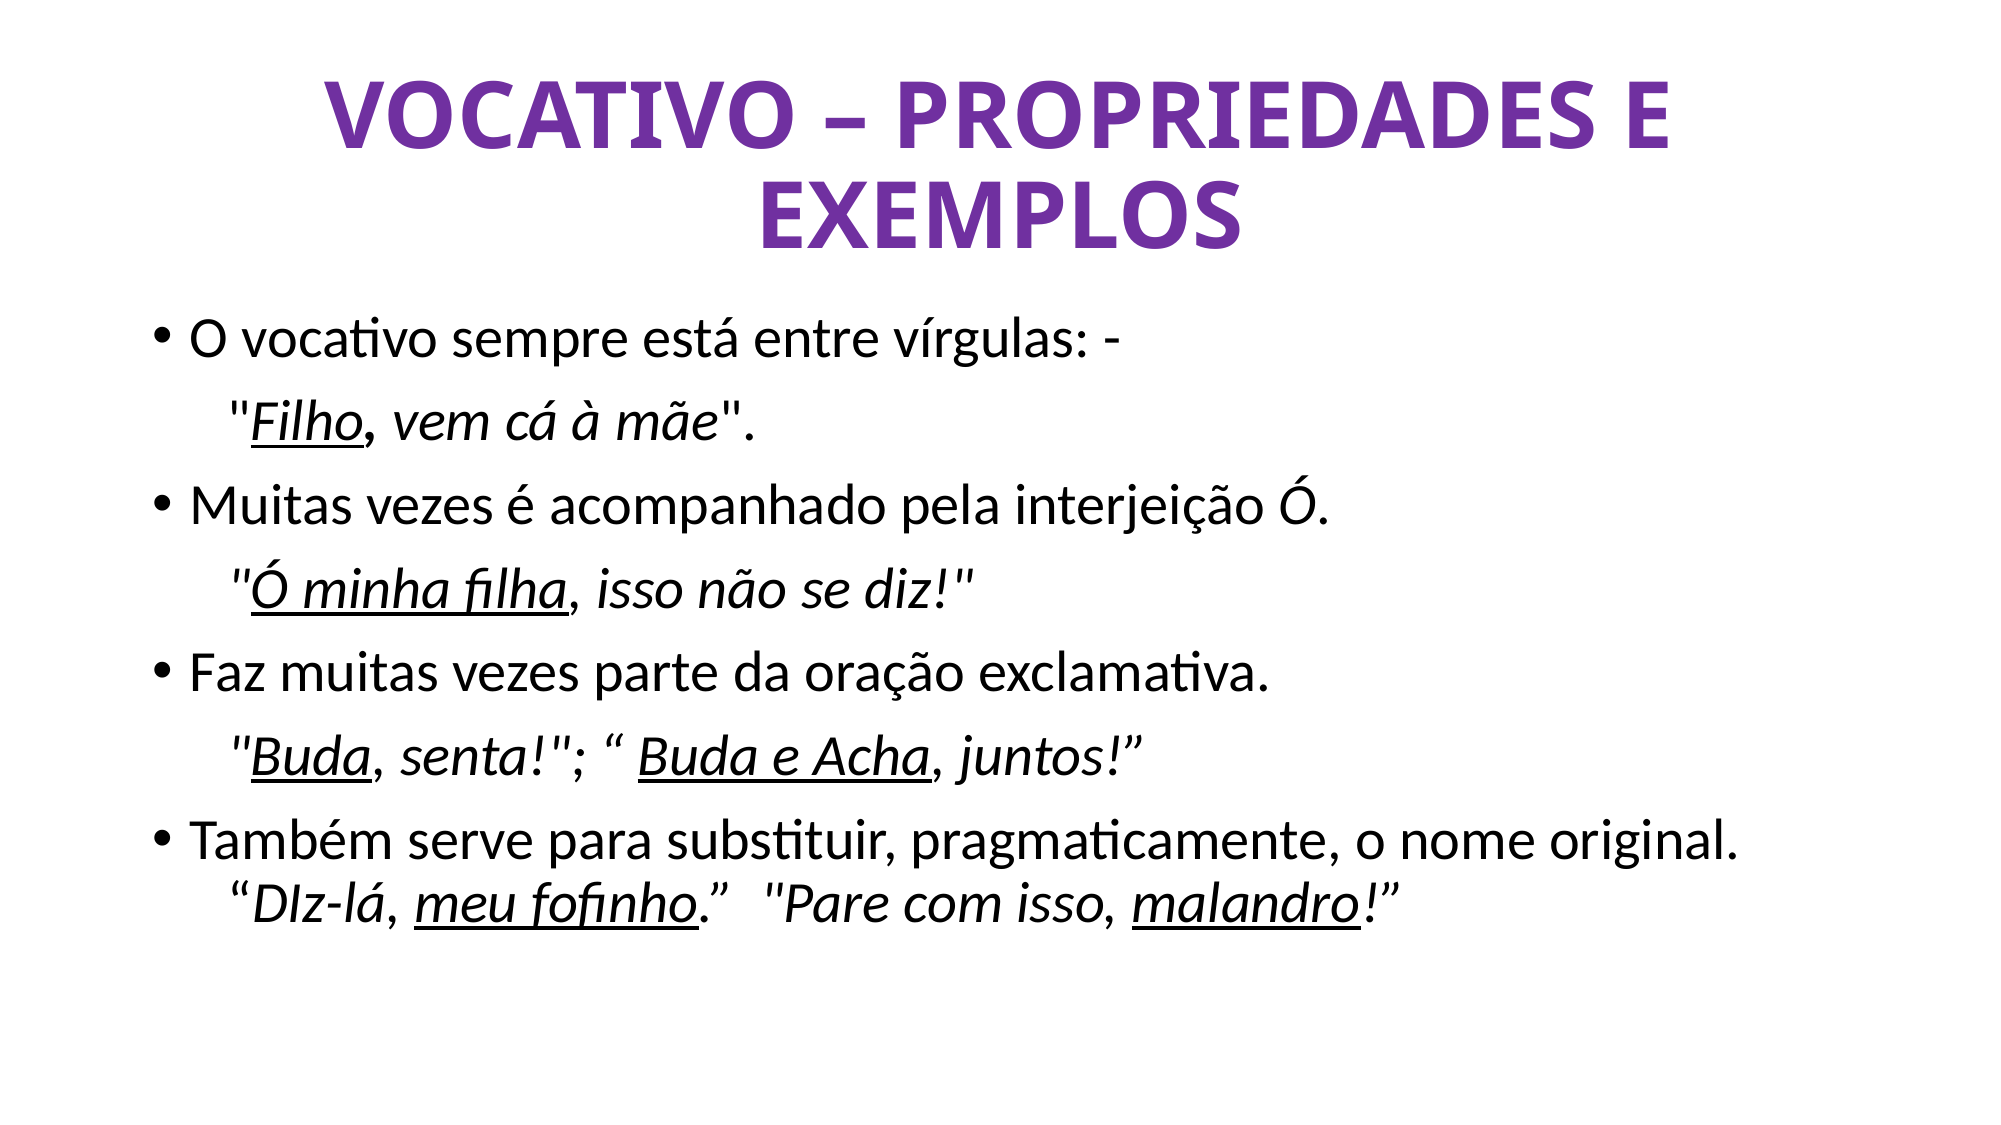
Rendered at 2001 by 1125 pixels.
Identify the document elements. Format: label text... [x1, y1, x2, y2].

list O vocativo sempre está entre vírgulas: - "Filho, vem cá à mãe". Muitas vezes é acompanhado pela interjeição Ó. "Ó minha filha, isso não se diz!" Faz muitas vezes parte da oração exclamativa. "Buda, senta!"; “ Buda e Acha, juntos!” Também serve para substituir, pragmaticamente, o nome original. “DIz-lá, meu fofinho.” "Pare com isso, malandro!” [137, 299, 1863, 1014]
title VOCATIVO – PROPRIEDADES E EXEMPLOS [137, 59, 1863, 278]
